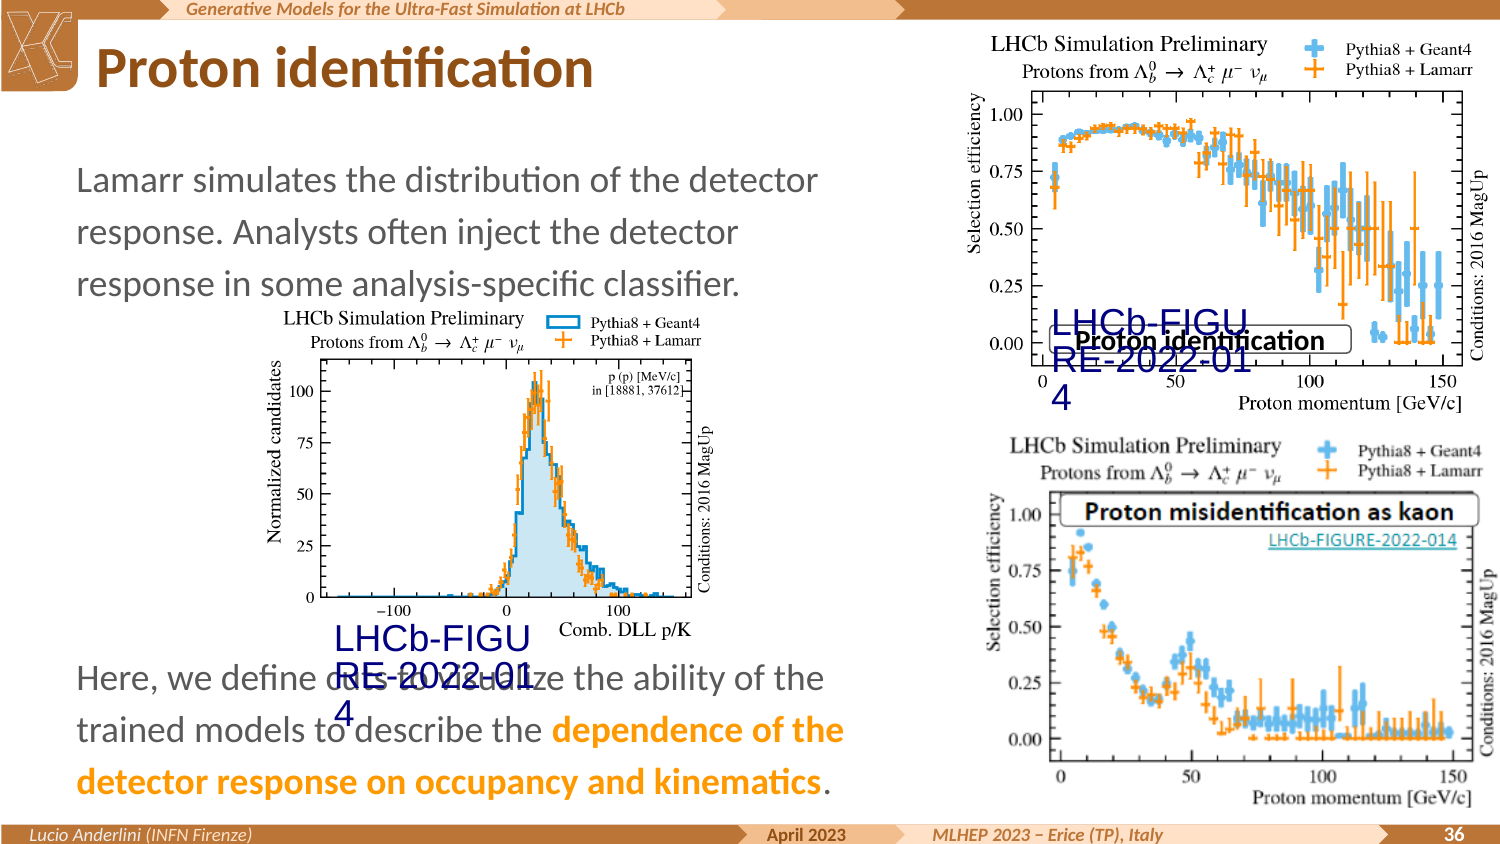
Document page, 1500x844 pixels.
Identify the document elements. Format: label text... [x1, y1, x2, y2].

title Proton identification [81, 14, 1480, 109]
text_box Here, we define cuts to visualize the ability of the trained models to describe the dependence of the detector response on occupancy and kinematics. [61, 631, 896, 817]
text_box LHCb-FIGURE-2022-014 [1035, 282, 1285, 358]
slide_number <number> [1389, 812, 1480, 844]
picture [259, 326, 724, 631]
list Lamarr simulates the distribution of the detector response. Analysts often inject the detector response in some analysis-specific classifier. [61, 133, 896, 326]
text_box Proton identification [1285, 325, 1352, 354]
text_box LHCb-FIGURE-2022-014 [318, 598, 567, 675]
picture [967, 22, 1500, 416]
picture [973, 432, 1500, 812]
